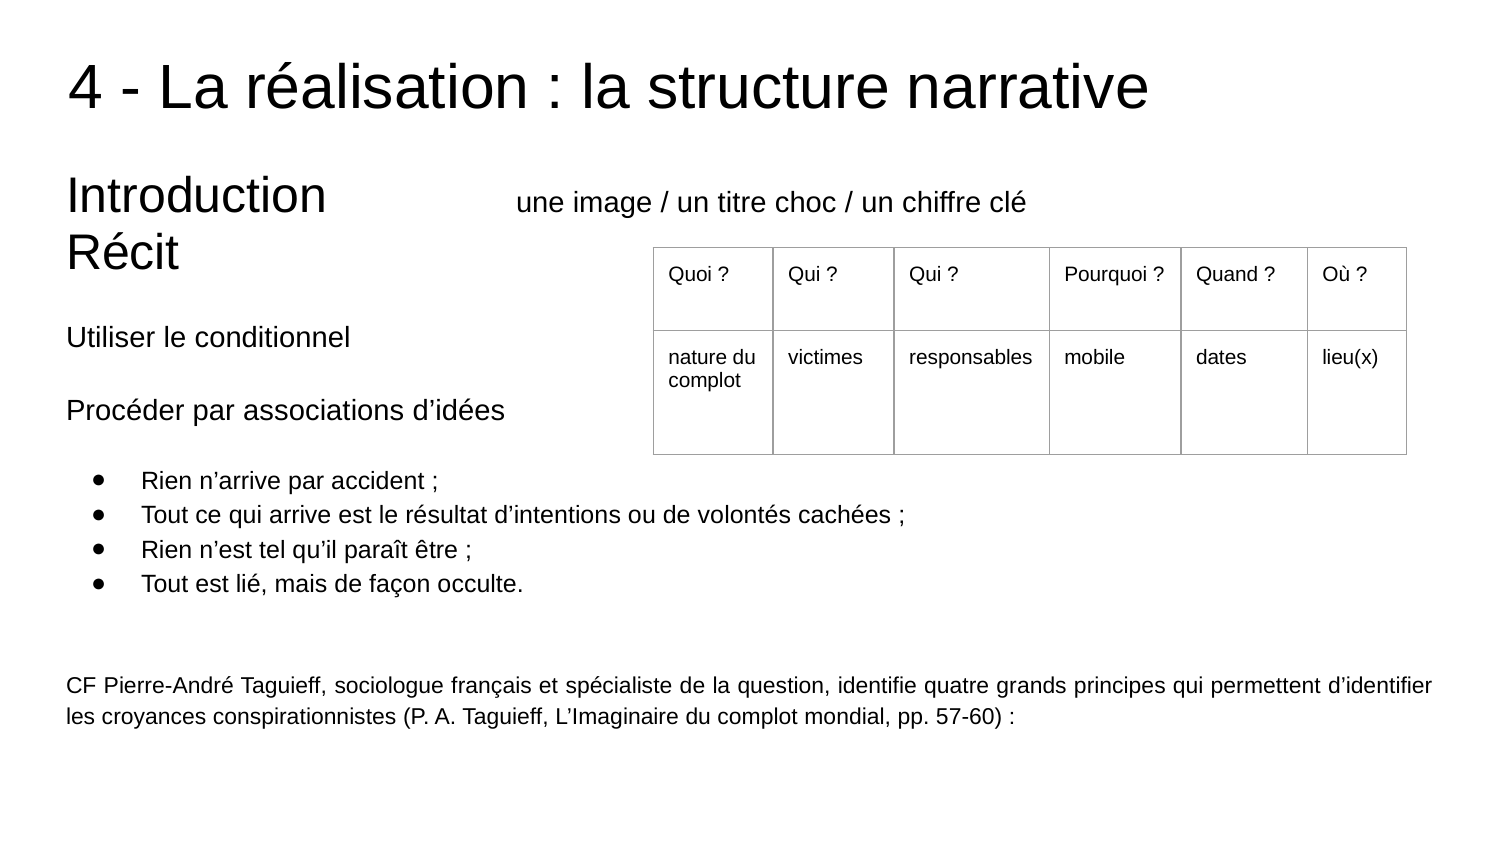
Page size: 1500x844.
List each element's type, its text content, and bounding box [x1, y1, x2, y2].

table_header Qui ? [774, 248, 893, 330]
table_cell mobile [1050, 331, 1180, 454]
table_cell responsables [895, 331, 1049, 454]
table_header Qui ? [895, 248, 1049, 330]
table_cell nature du complot [654, 331, 772, 454]
table_cell lieu(x) [1308, 331, 1406, 454]
table_cell dates [1182, 331, 1307, 454]
table_header Pourquoi ? [1050, 248, 1180, 330]
title Introduction une image / un titre choc / un chiffre clé [51, 139, 1449, 195]
list Récit Utiliser le conditionnel Procéder par associations d’idées Rien n’arrive par accident ; Tout ce qui arrive est le résultat d’intentions ou de volontés cachées ; Rien n’est tel qu’il paraît être ; Tout est lié, mais de façon occulte. CF Pierre-André Taguieff, sociologue français et spécialiste de la question, identifie quatre grands principes qui permettent d’identifier les croyances conspirationnistes (P. A. Taguieff, L’Imaginaire du complot mondial, pp. 57-60) : [51, 195, 1449, 756]
table_header Où ? [1308, 248, 1406, 330]
table_header Quoi ? [654, 248, 772, 330]
table_cell victimes [774, 331, 893, 454]
table_header Quand ? [1182, 248, 1307, 330]
text_box 4 - La réalisation : la structure narrative [53, 31, 1452, 140]
